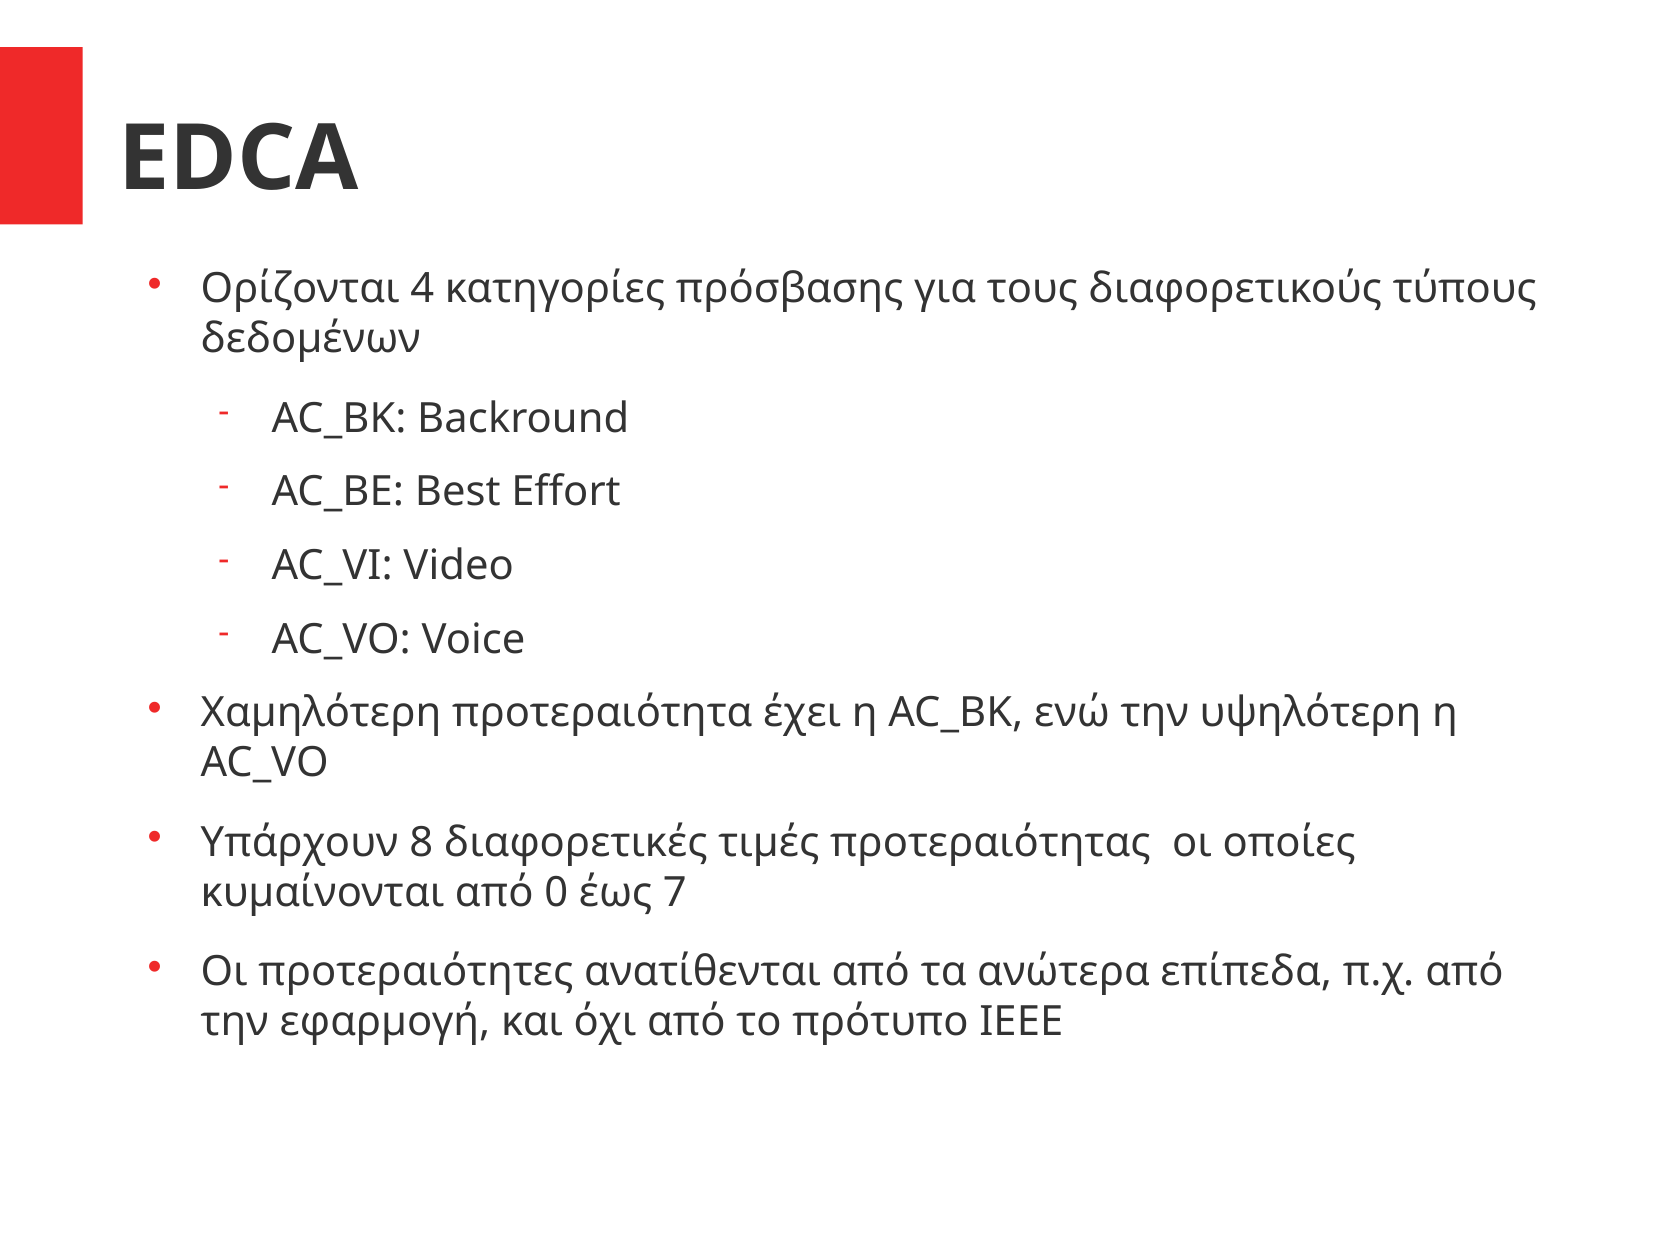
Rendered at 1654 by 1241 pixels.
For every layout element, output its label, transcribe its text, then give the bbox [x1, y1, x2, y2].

text_box EDCA [118, 49, 1571, 257]
text_box Ορίζονται 4 κατηγορίες πρόσβασης για τους διαφορετικούς τύπους δεδομένων AC_BK: Backround AC_BE: Best Effort AC_VI: Video AC_VO: Voice Χαμηλότερη προτεραιότητα έχει η AC_BK, ενώ την υψηλότερη η AC_VO Υπάρχουν 8 διαφορετικές τιμές προτεραιότητας οι οποίες κυμαίνονται από 0 έως 7 Οι προτεραιότητες ανατίθενται από τα ανώτερα επίπεδα, π.χ. από την εφαρμογή, και όχι από το πρότυπο ΙΕΕΕ [129, 260, 1548, 981]
